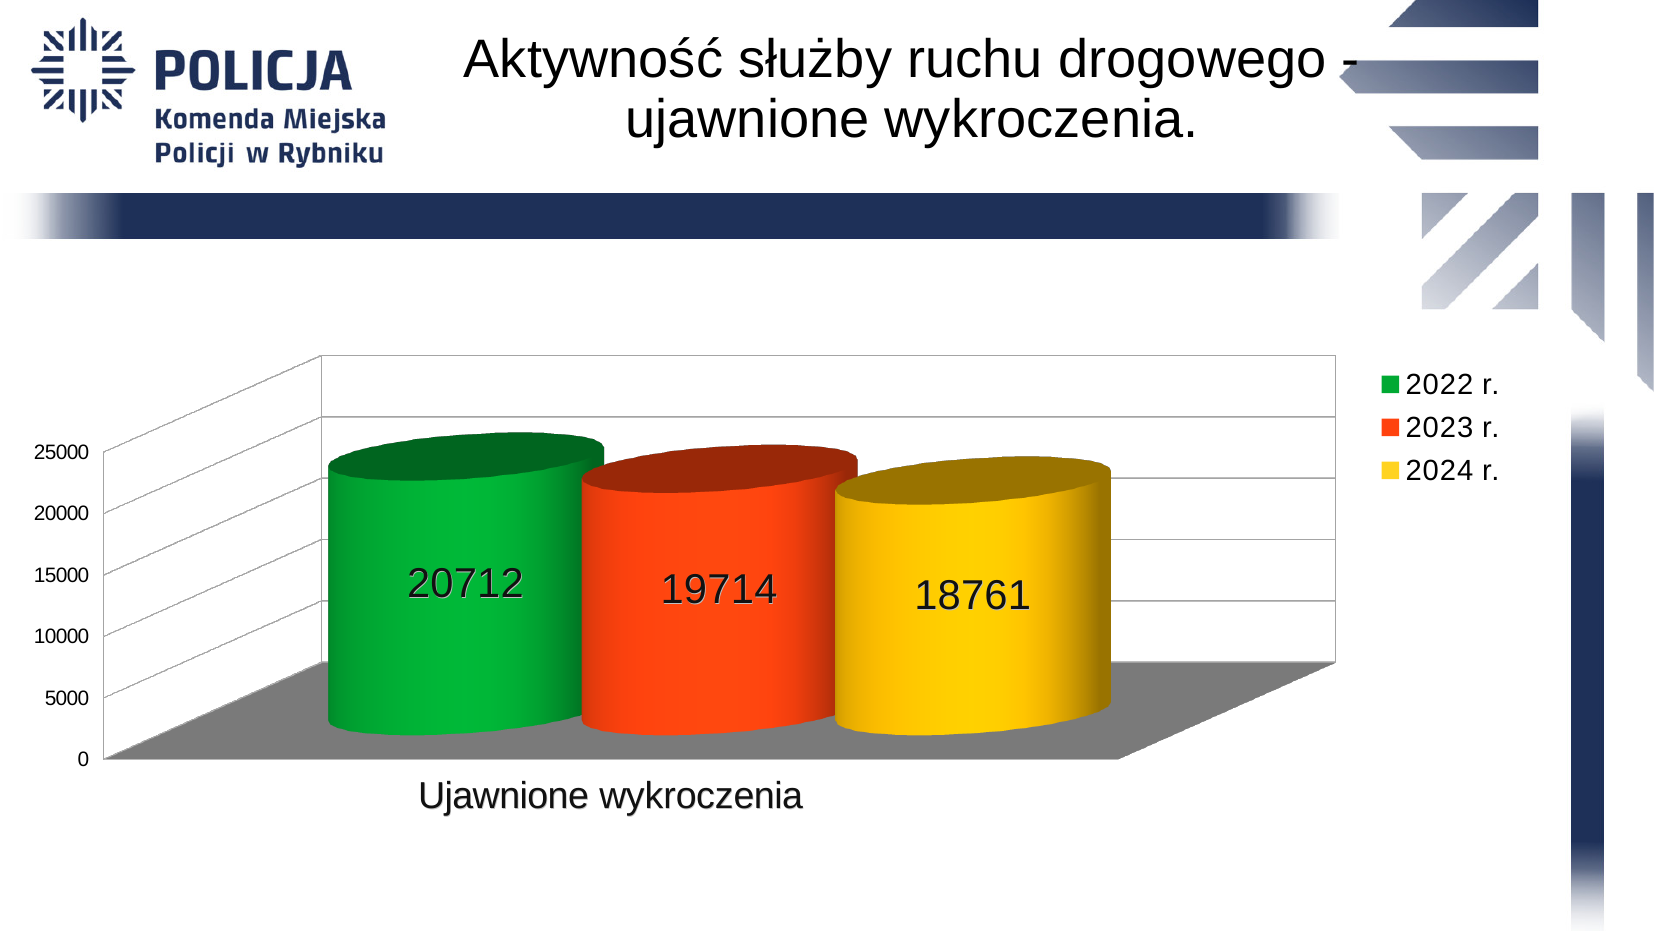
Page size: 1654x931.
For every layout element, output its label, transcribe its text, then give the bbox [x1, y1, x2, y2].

picture [0, 0, 1654, 931]
chart [17, 211, 1559, 828]
title Aktywność służby ruchu drogowego - ujawnione wykroczenia. [171, 0, 1654, 178]
